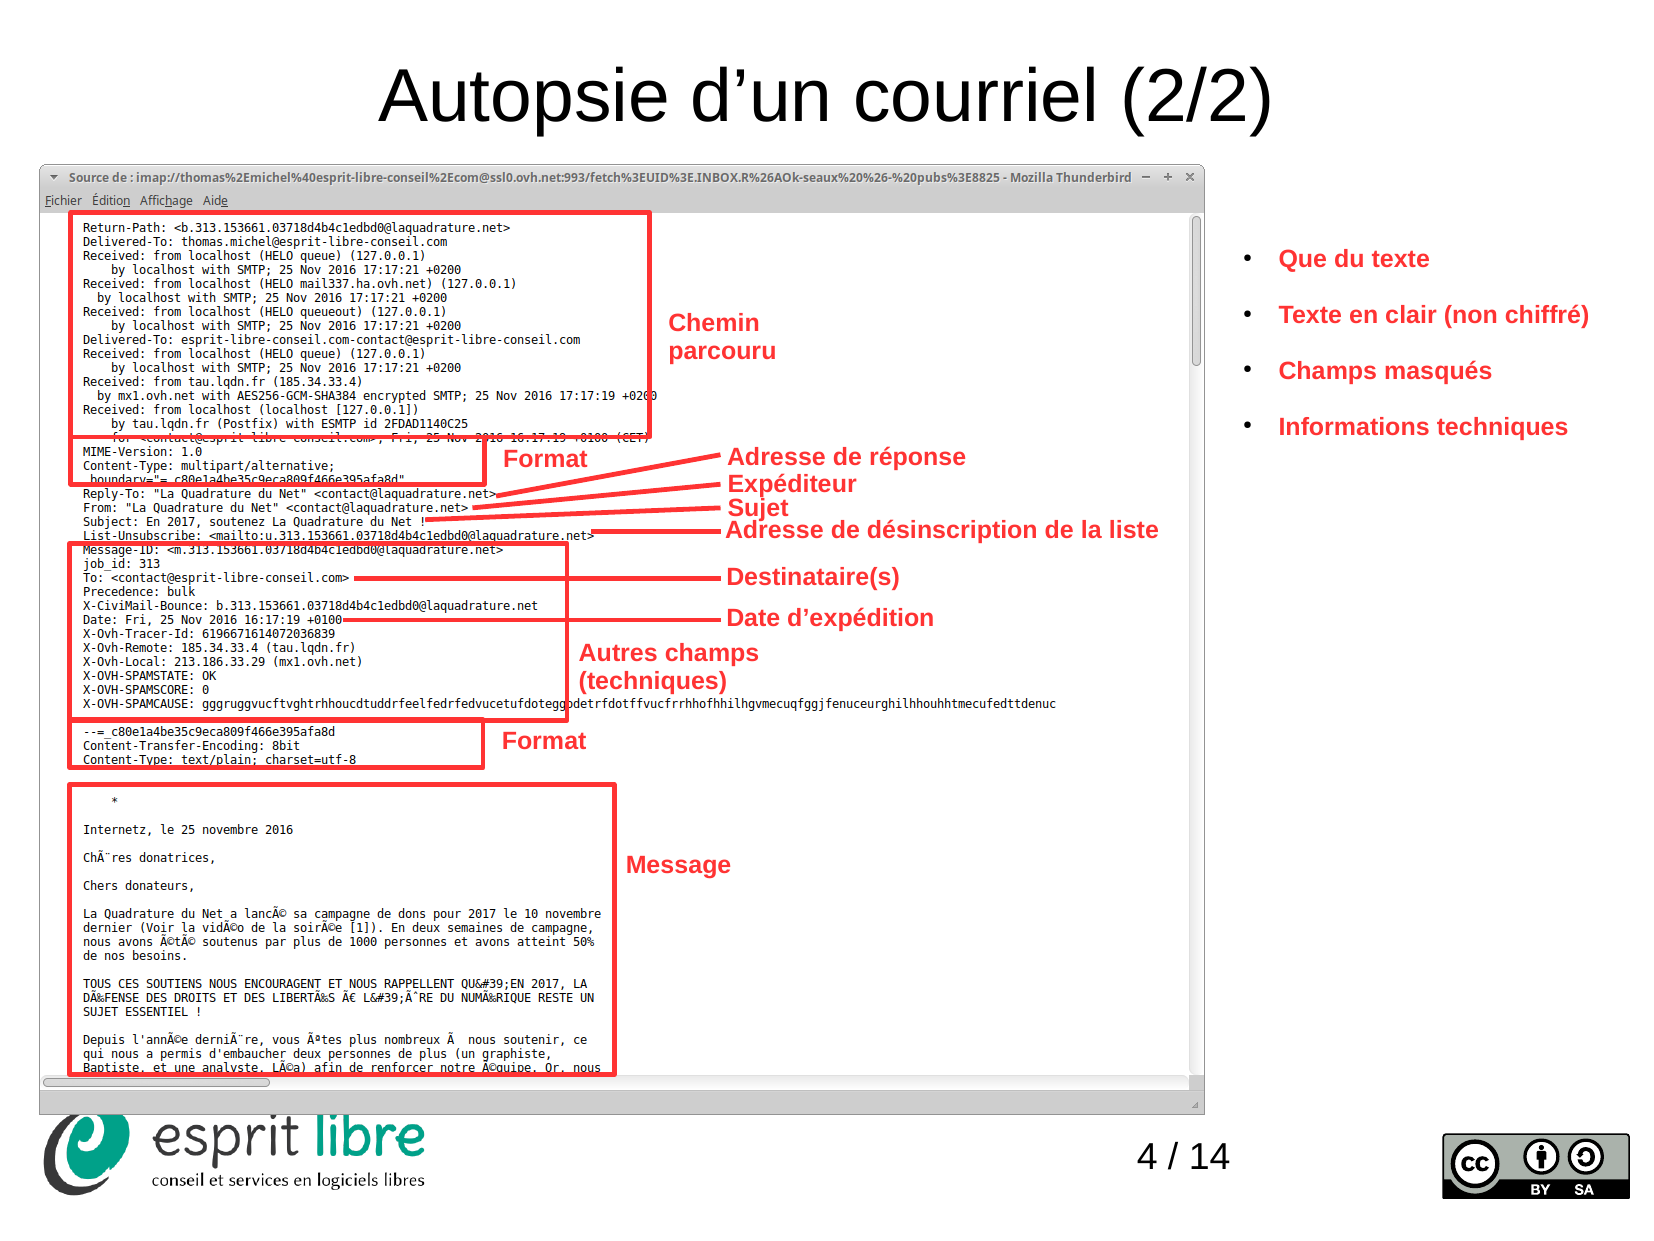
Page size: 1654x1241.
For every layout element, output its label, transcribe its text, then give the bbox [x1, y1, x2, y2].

text_box Sujet [712, 485, 1159, 507]
text_box Adresse de désinscription de la liste [710, 507, 1182, 551]
text_box Destinataire(s) [711, 555, 928, 596]
text_box Expéditeur [712, 462, 1159, 485]
title Autopsie d’un courriel (2/2) [82, 49, 1571, 142]
text_box Message [611, 843, 832, 887]
text_box Adresse de réponse [712, 435, 1134, 479]
text_box Chemin parcouru [653, 301, 875, 373]
text_box Format [488, 437, 709, 480]
text_box Autres champs (techniques) [563, 631, 785, 703]
picture [0, 164, 1205, 1241]
text_box Date d’expédition [711, 596, 969, 640]
text_box Que du texte Texte en clair (non chiffré) Champs masqués Informations techniques [1228, 236, 1637, 504]
text_box Format [487, 719, 708, 763]
